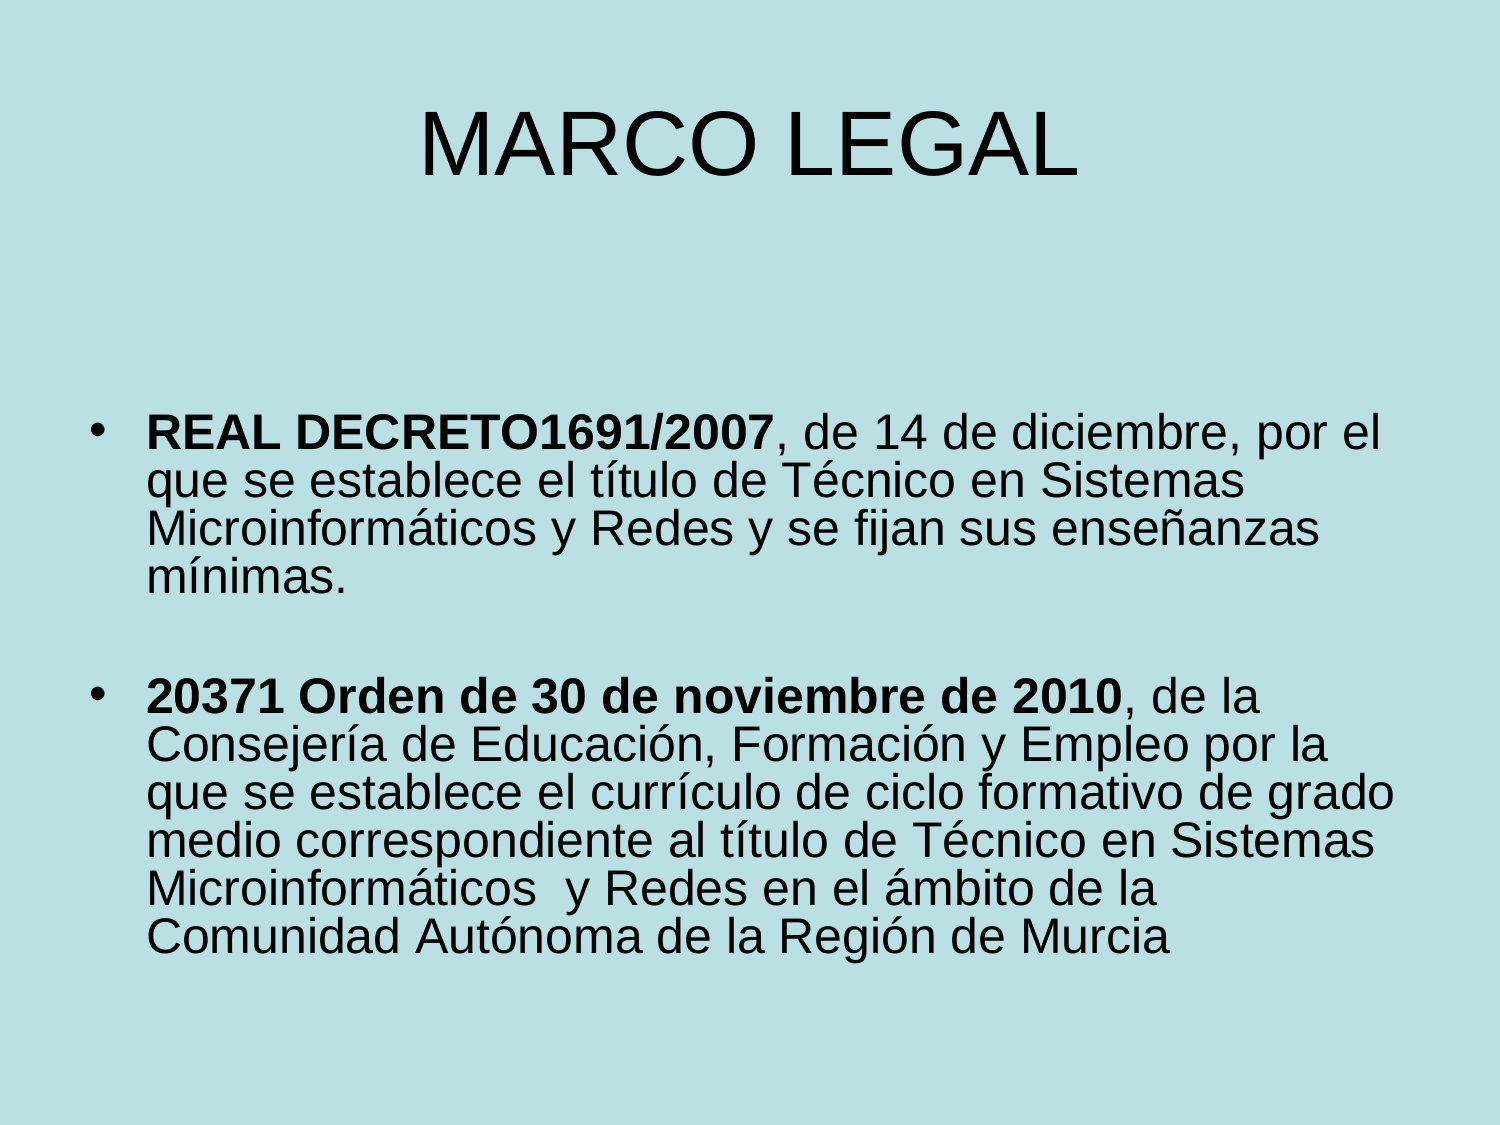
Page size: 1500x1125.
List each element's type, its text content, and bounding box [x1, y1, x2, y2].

title MARCO LEGAL [75, 45, 1426, 233]
list REAL DECRETO1691/2007, de 14 de diciembre, por el que se establece el título de Técnico en Sistemas Microinformáticos y Redes y se fijan sus enseñanzas mínimas. 20371 Orden de 30 de noviembre de 2010, de la Consejería de Educación, Formación y Empleo por la que se establece el currículo de ciclo formativo de grado medio correspondiente al título de Técnico en Sistemas Microinformáticos y Redes en el ámbito de la Comunidad Autónoma de la Región de Murcia [75, 262, 1426, 1006]
